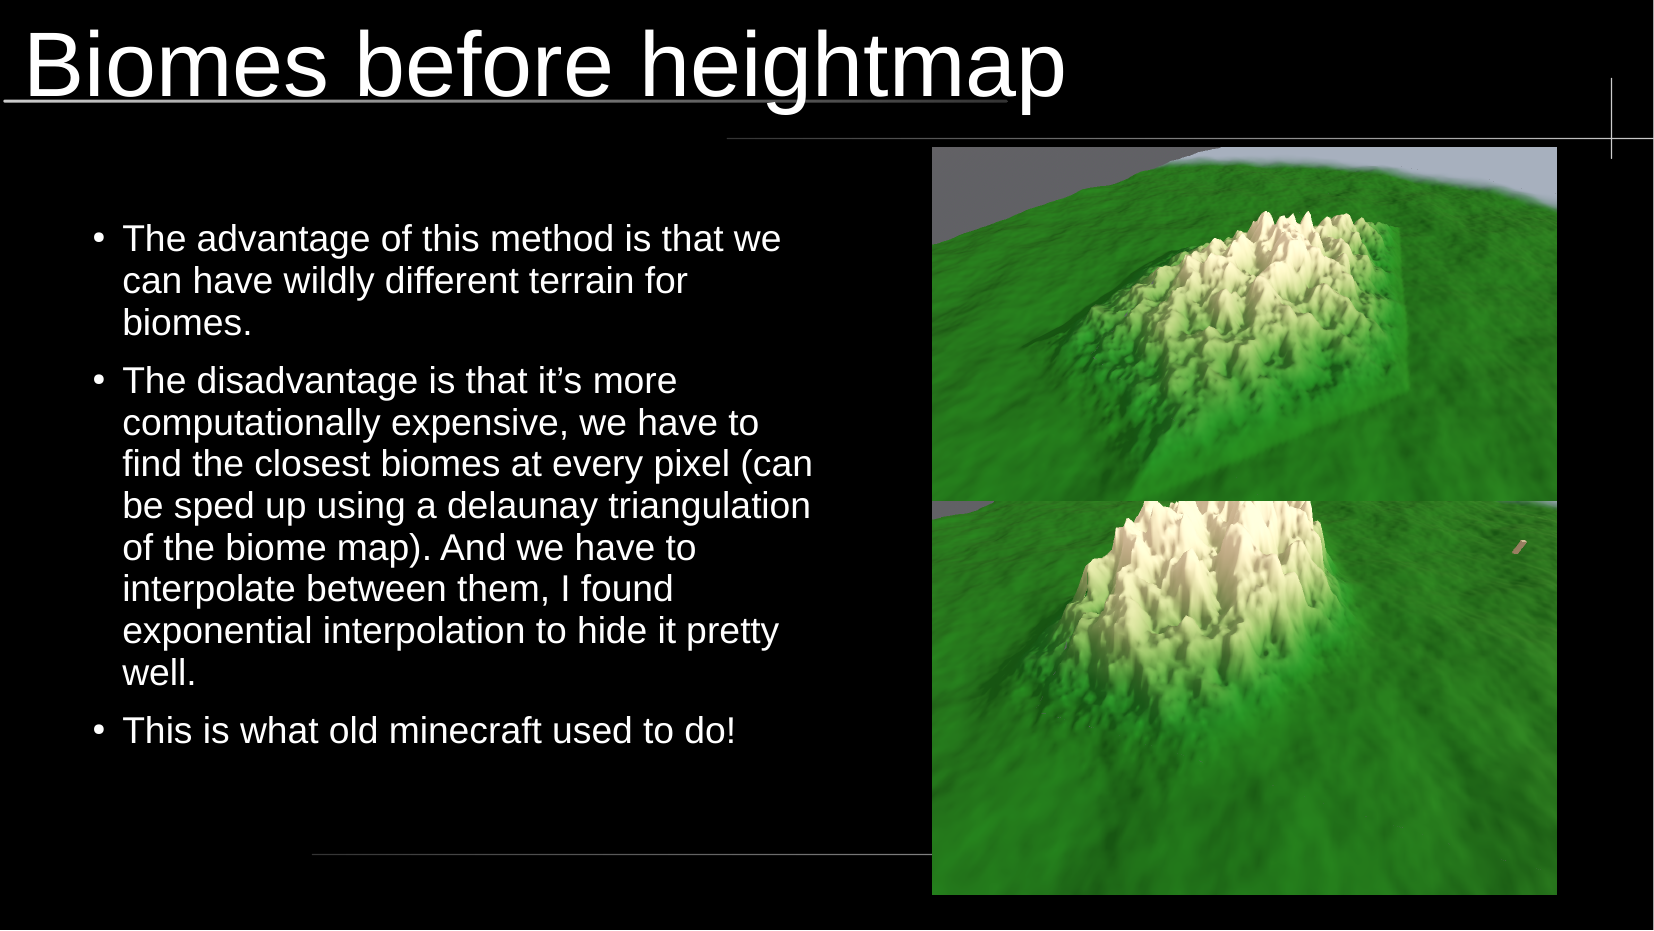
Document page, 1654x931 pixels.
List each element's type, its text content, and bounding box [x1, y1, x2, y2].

picture [932, 147, 1557, 895]
title Biomes before heightmap [23, 11, 1589, 119]
list The advantage of this method is that we can have wildly different terrain for biomes. The disadvantage is that it’s more computationally expensive, we have to find the closest biomes at every pixel (can be sped up using a delaunay triangulation of the biome map). And we have to interpolate between them, I found exponential interpolation to hide it pretty well. This is what old minecraft used to do! [82, 217, 827, 758]
